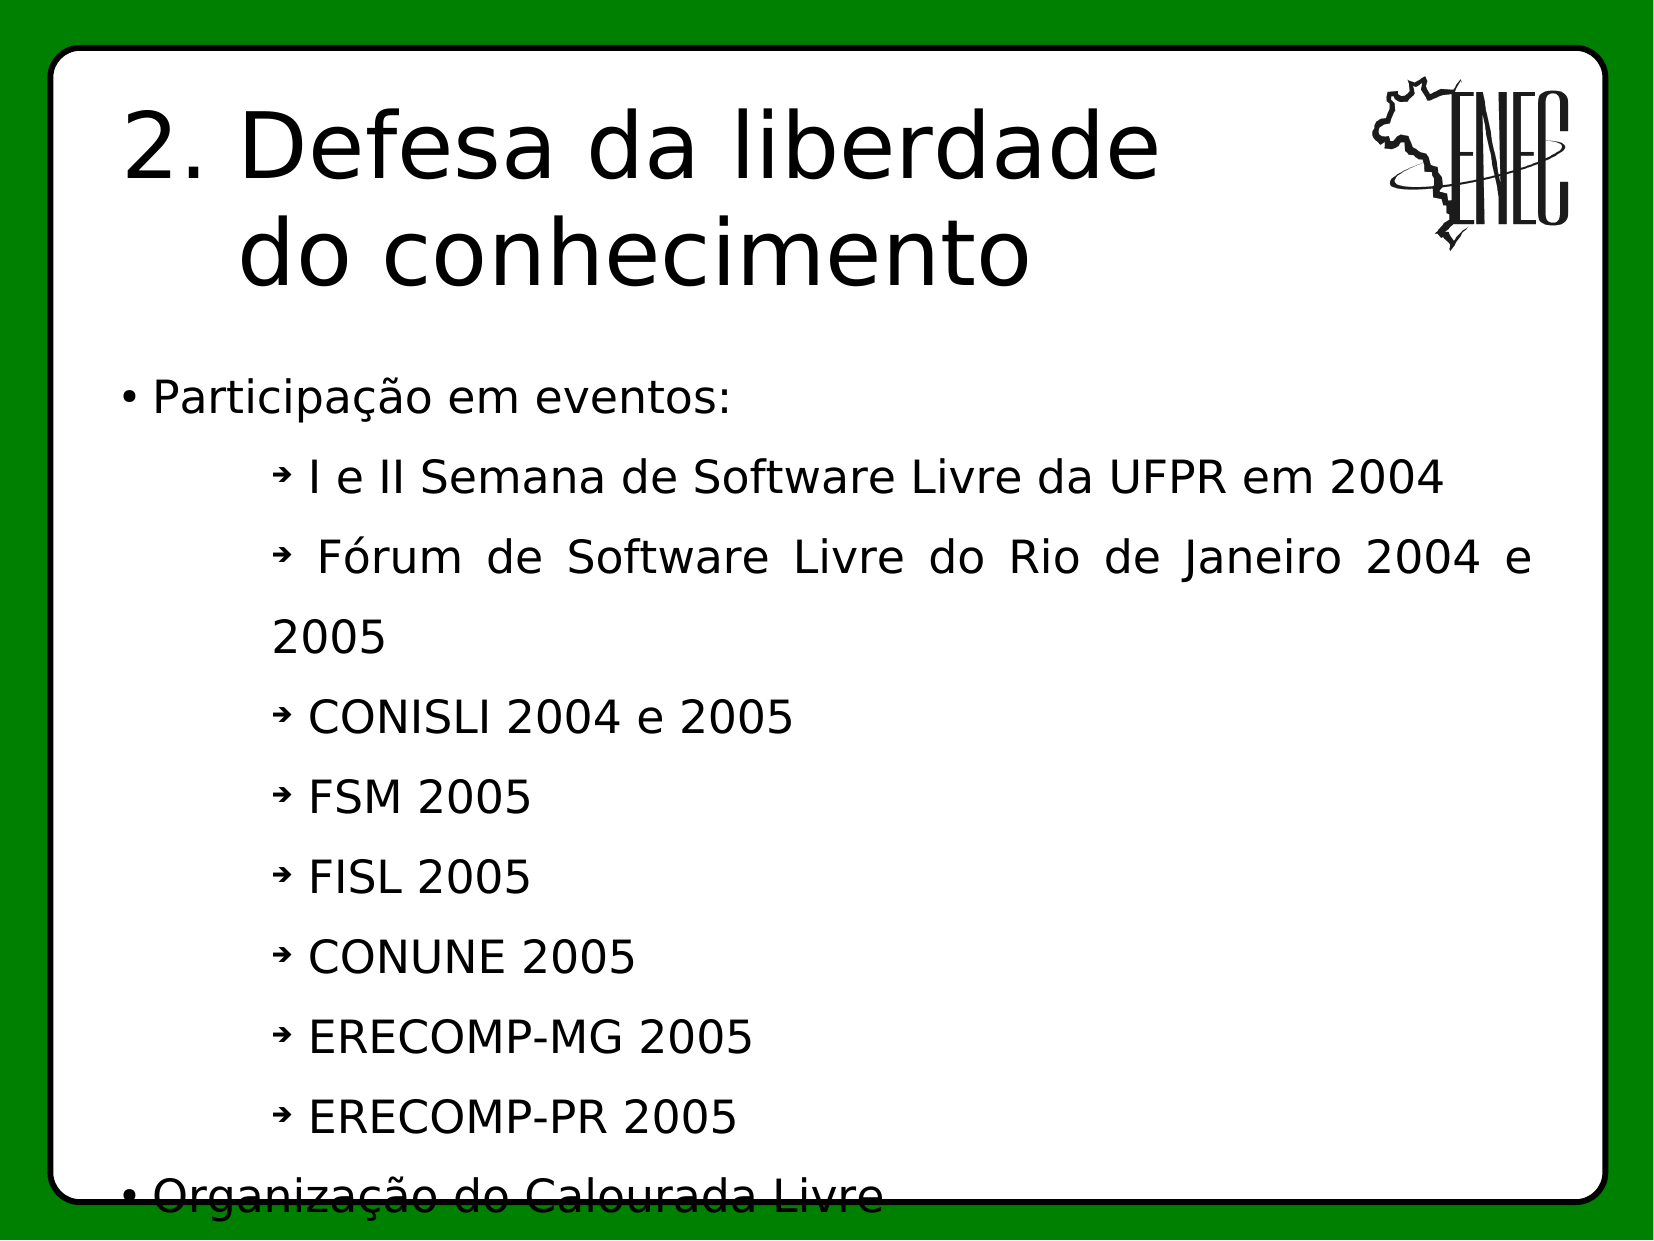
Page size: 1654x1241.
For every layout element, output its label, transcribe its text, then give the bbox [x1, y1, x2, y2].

picture [1367, 71, 1574, 273]
title 2. Defesa da liberdade do conhecimento [121, 93, 1534, 308]
list Participação em eventos: I e II Semana de Software Livre da UFPR em 2004 Fórum de Software Livre do Rio de Janeiro 2004 e 2005 CONISLI 2004 e 2005 FSM 2005 FISL 2005 CONUNE 2005 ERECOMP-MG 2005 ERECOMP-PR 2005 Organização do Calourada Livre [121, 344, 1534, 1127]
